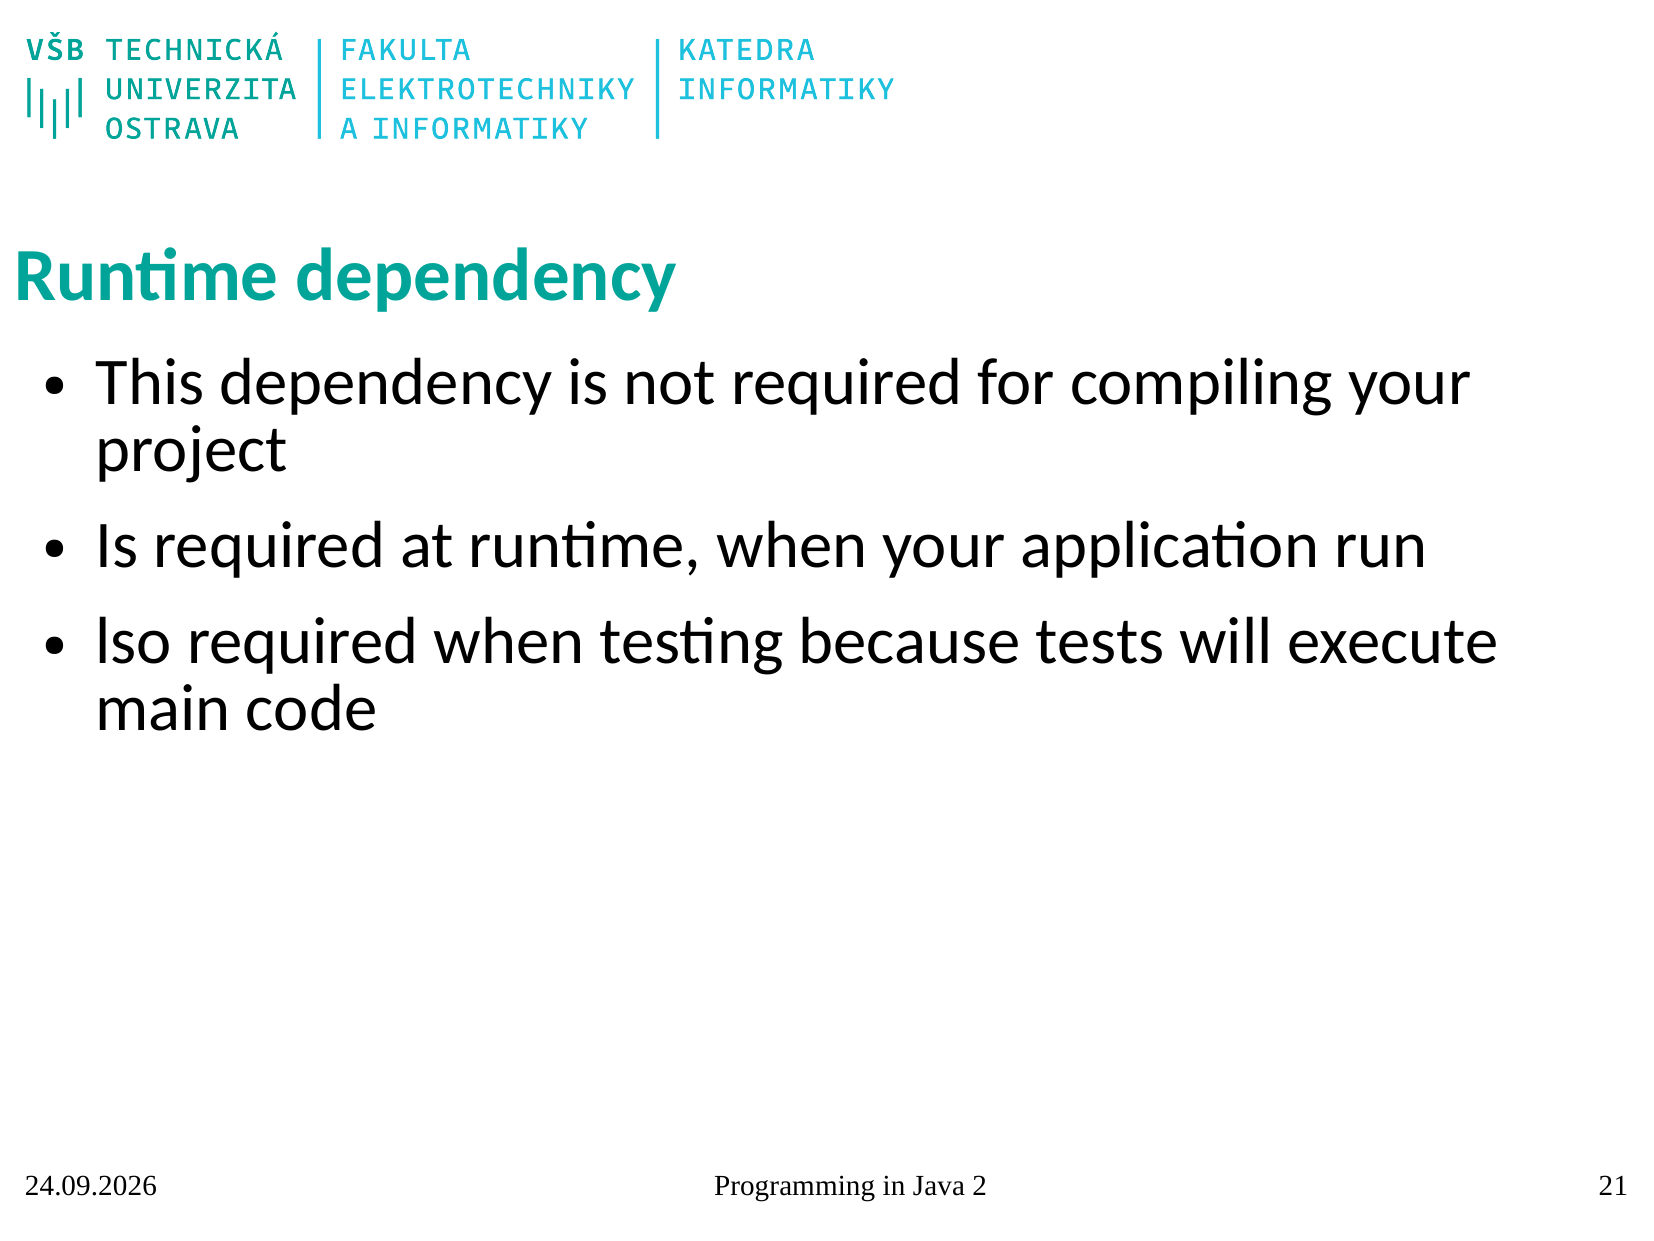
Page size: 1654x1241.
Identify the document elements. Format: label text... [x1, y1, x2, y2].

picture [26, 31, 894, 139]
list This dependency is not required for compiling your project Is required at runtime, when your application run lso required when testing because tests will execute main code [24, 354, 1629, 1146]
title Runtime dependency [14, 165, 1619, 319]
